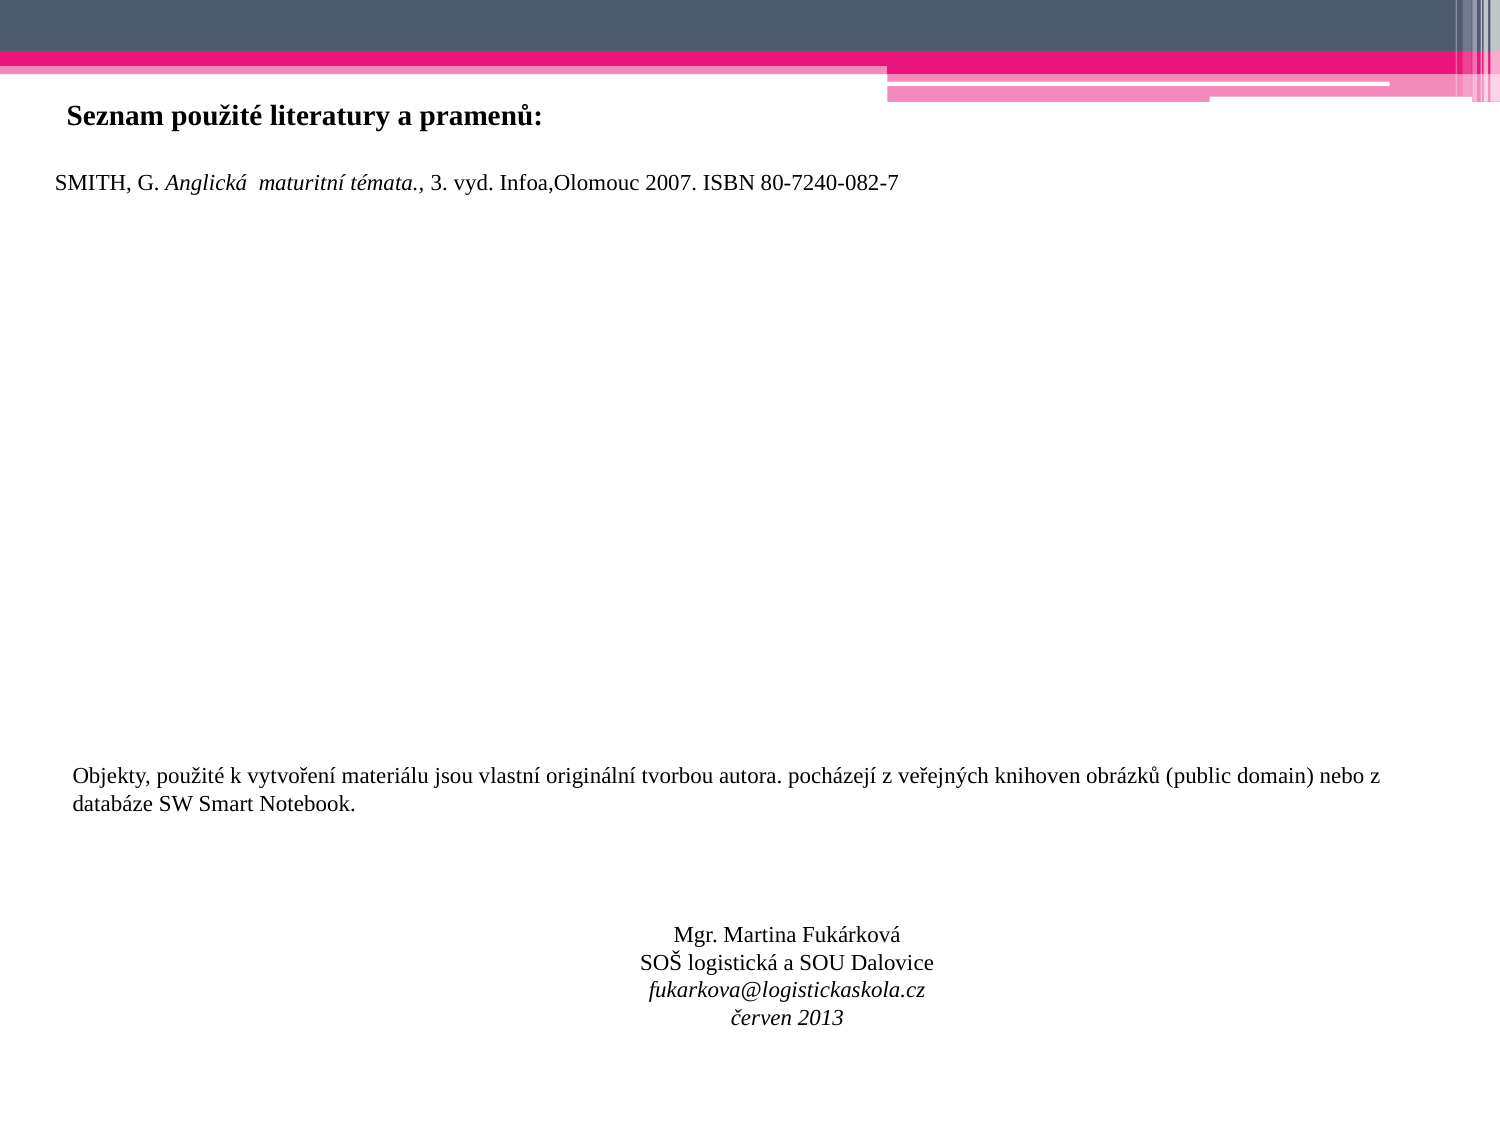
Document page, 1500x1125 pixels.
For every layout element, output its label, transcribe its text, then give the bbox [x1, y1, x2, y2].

text_box SMITH, G. Anglická maturitní témata., 3. vyd. Infoa,Olomouc 2007. ISBN 80-7240-082-7 [41, 160, 1299, 286]
text_box Mgr. Martina Fukárková SOŠ logistická a SOU Dalovice fukarkova@logistickaskola.cz červen 2013 [494, 913, 1080, 1041]
text_box Seznam použité literatury a pramenů: [53, 90, 781, 139]
text_box Objekty, použité k vytvoření materiálu jsou vlastní originální tvorbou autora. pocházejí z veřejných knihoven obrázků (public domain) nebo z databáze SW Smart Notebook. [58, 753, 1442, 823]
